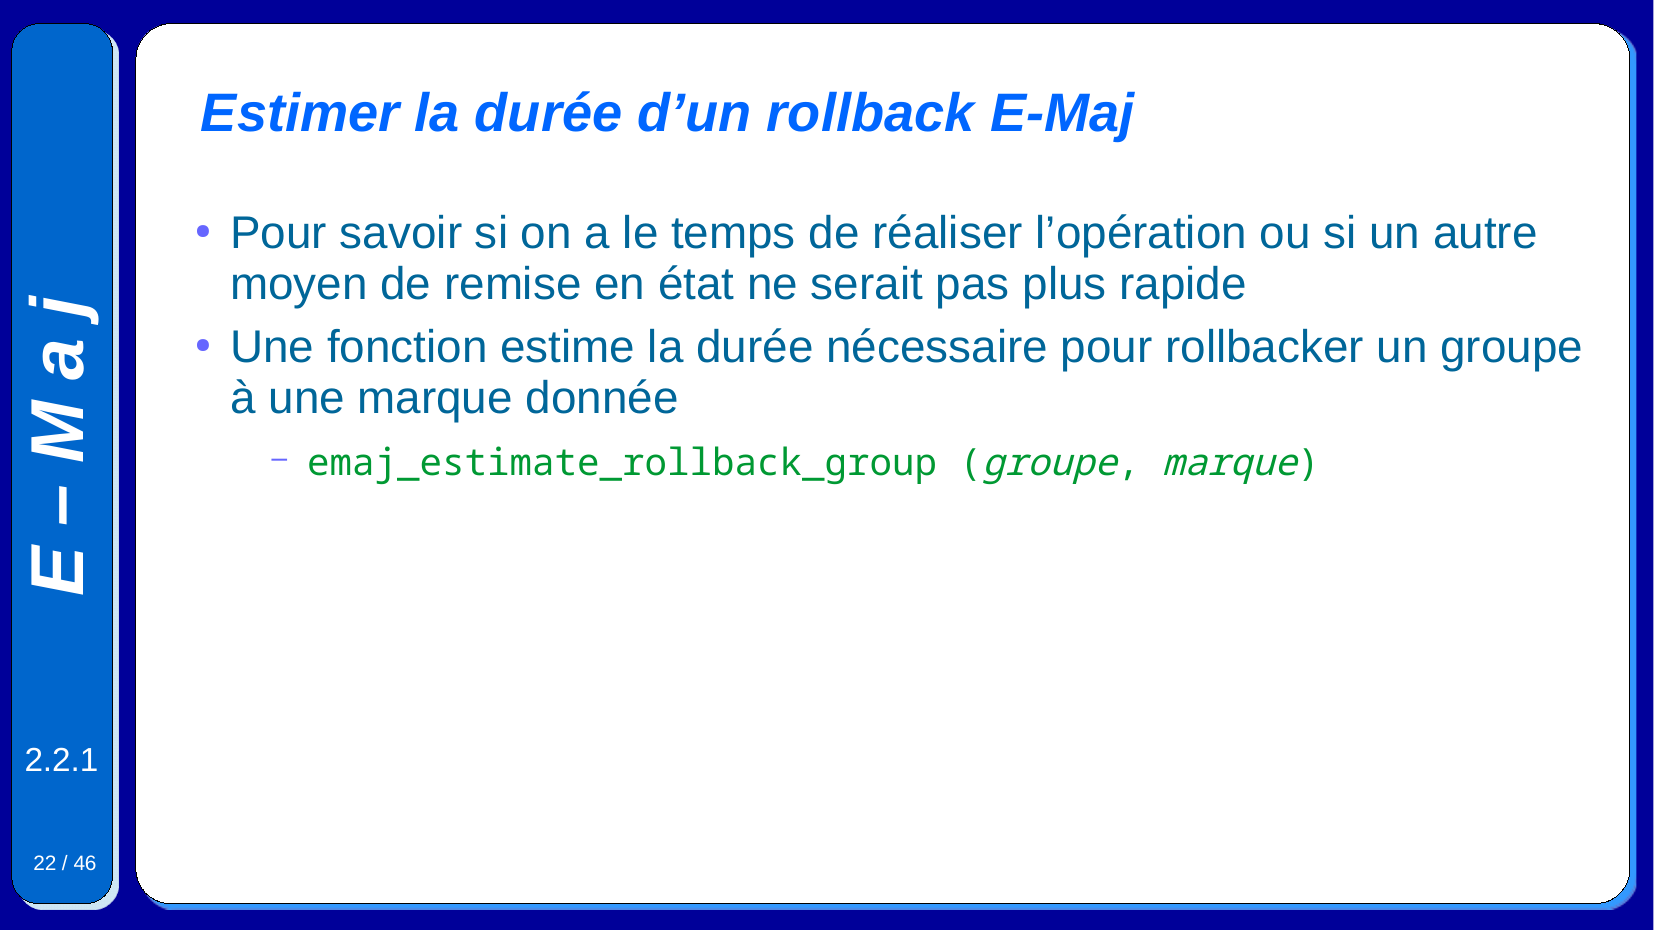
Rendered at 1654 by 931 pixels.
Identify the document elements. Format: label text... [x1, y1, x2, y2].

title Estimer la durée d’un rollback E-Maj [200, 34, 1575, 191]
list Pour savoir si on a le temps de réaliser l’opération ou si un autre moyen de remise en état ne serait pas plus rapide Une fonction estime la durée nécessaire pour rollbacker un groupe à une marque donnée emaj_estimate_rollback_group (groupe, marque) [177, 206, 1587, 827]
